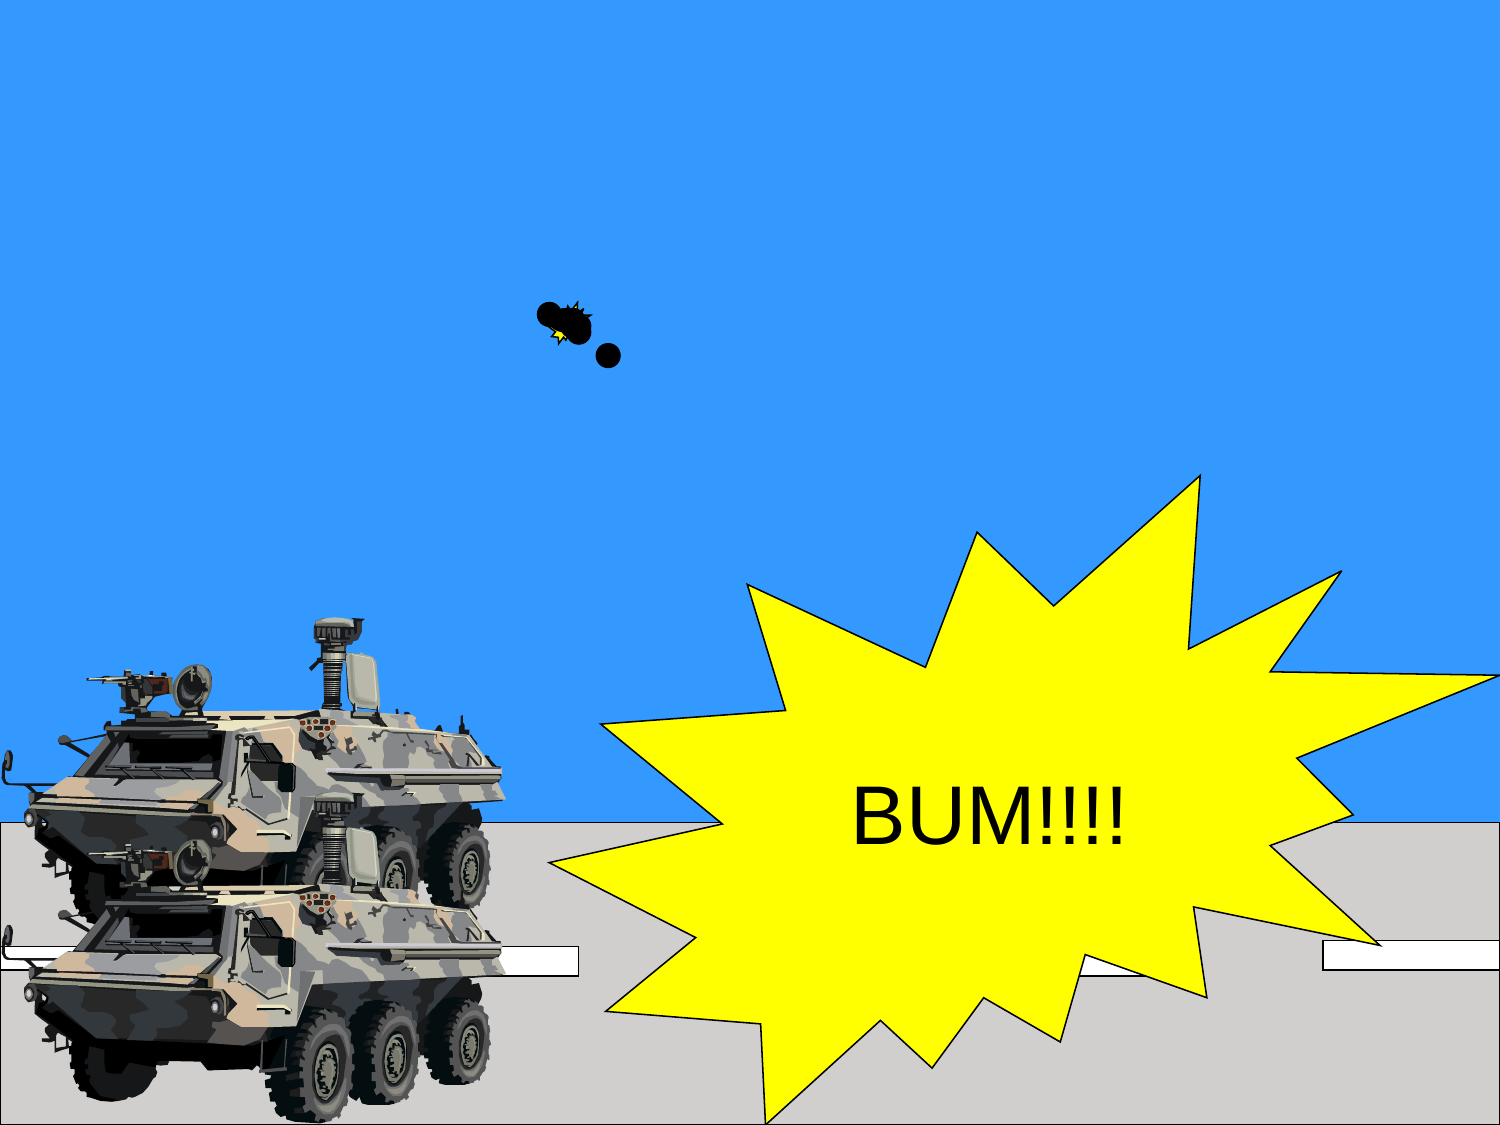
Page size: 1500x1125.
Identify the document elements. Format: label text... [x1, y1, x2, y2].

text_box [508, 822, 765, 1125]
text_box [767, 822, 1500, 1125]
text_box [596, 343, 621, 368]
picture [0, 615, 508, 1125]
text_box [537, 302, 591, 344]
text_box BUM!!!! [549, 475, 1500, 1125]
